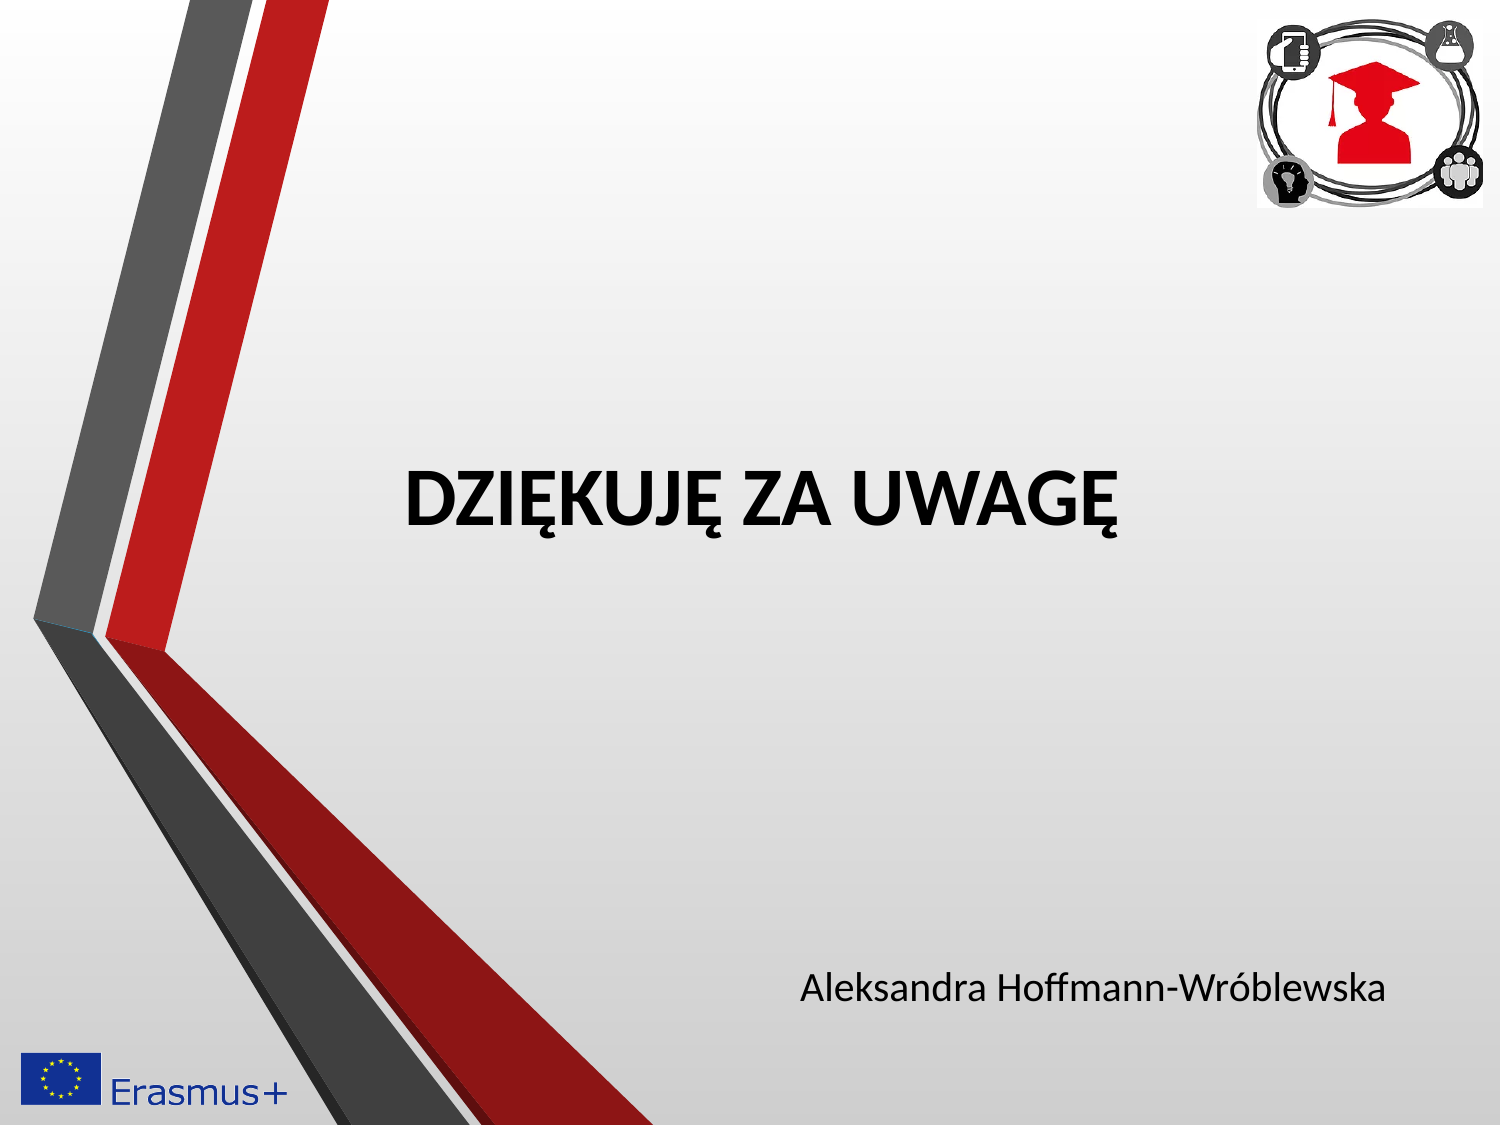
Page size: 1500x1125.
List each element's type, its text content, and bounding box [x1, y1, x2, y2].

chart [1257, 19, 1483, 209]
picture [5, 1037, 302, 1120]
text_box Aleksandra Hoffmann-Wróblewska [785, 952, 1424, 1018]
text_box DZIĘKUJĘ ZA UWAGĘ [389, 434, 1500, 550]
